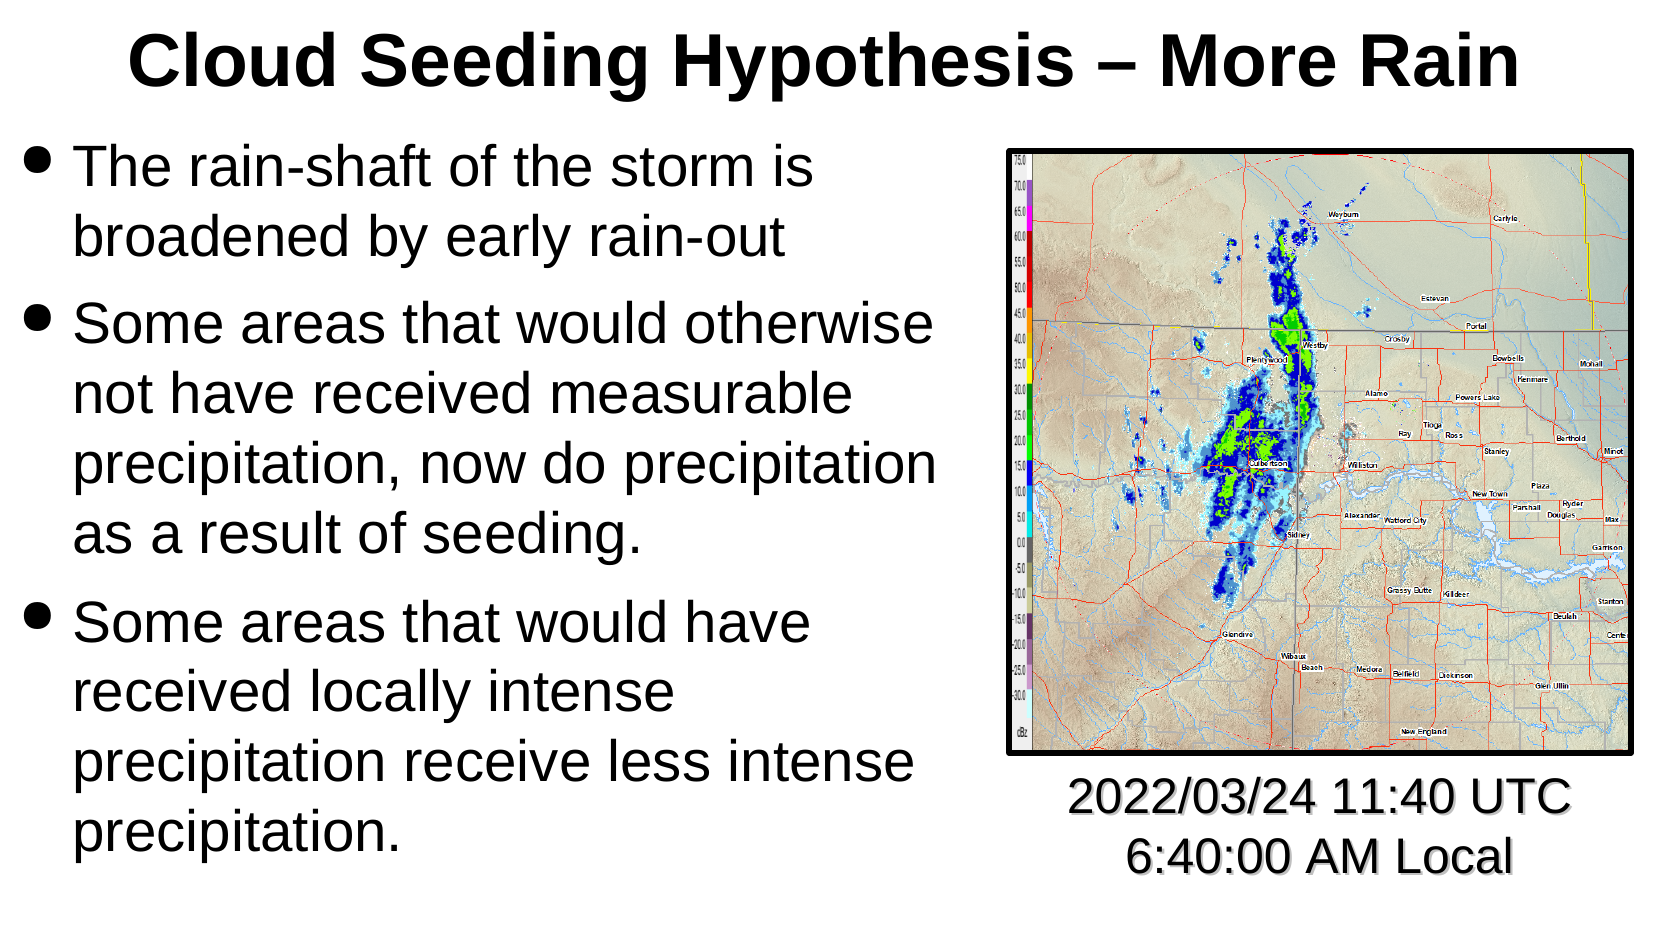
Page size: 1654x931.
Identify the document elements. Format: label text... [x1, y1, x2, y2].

picture [1012, 154, 1628, 751]
text_box The rain-shaft of the storm is broadened by early rain-out Some areas that would otherwise not have received measurable precipitation, now do precipitation as a result of seeding. Some areas that would have received locally intense precipitation receive less intense precipitation. [4, 120, 976, 872]
text_box 2022/03/24 11:40 UTC 6:40:00 AM Local [1000, 762, 1639, 901]
title Cloud Seeding Hypothesis – More Rain [0, 5, 1654, 107]
